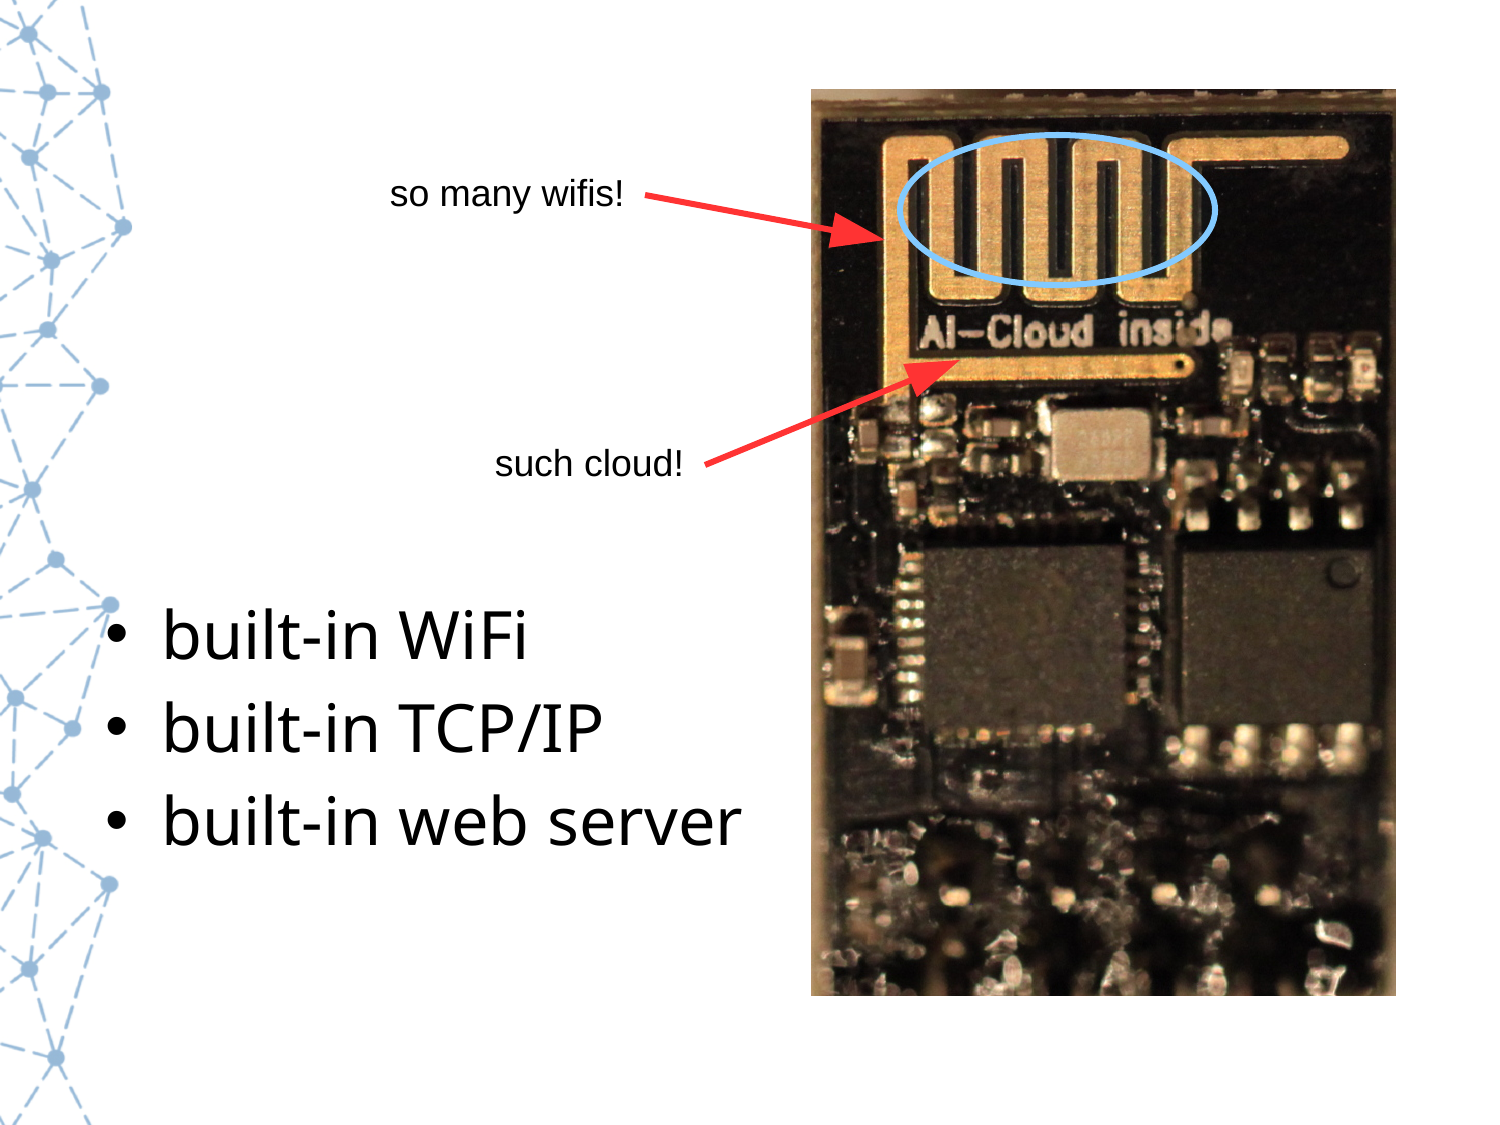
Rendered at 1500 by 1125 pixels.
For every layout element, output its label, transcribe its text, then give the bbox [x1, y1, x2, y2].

picture [811, 89, 1396, 997]
list built-in WiFi built-in TCP/IP built-in web server [90, 585, 811, 931]
picture [0, 0, 133, 1125]
text_box such cloud! [480, 435, 736, 492]
text_box so many wifis! [375, 164, 661, 222]
text_box [900, 135, 1216, 286]
